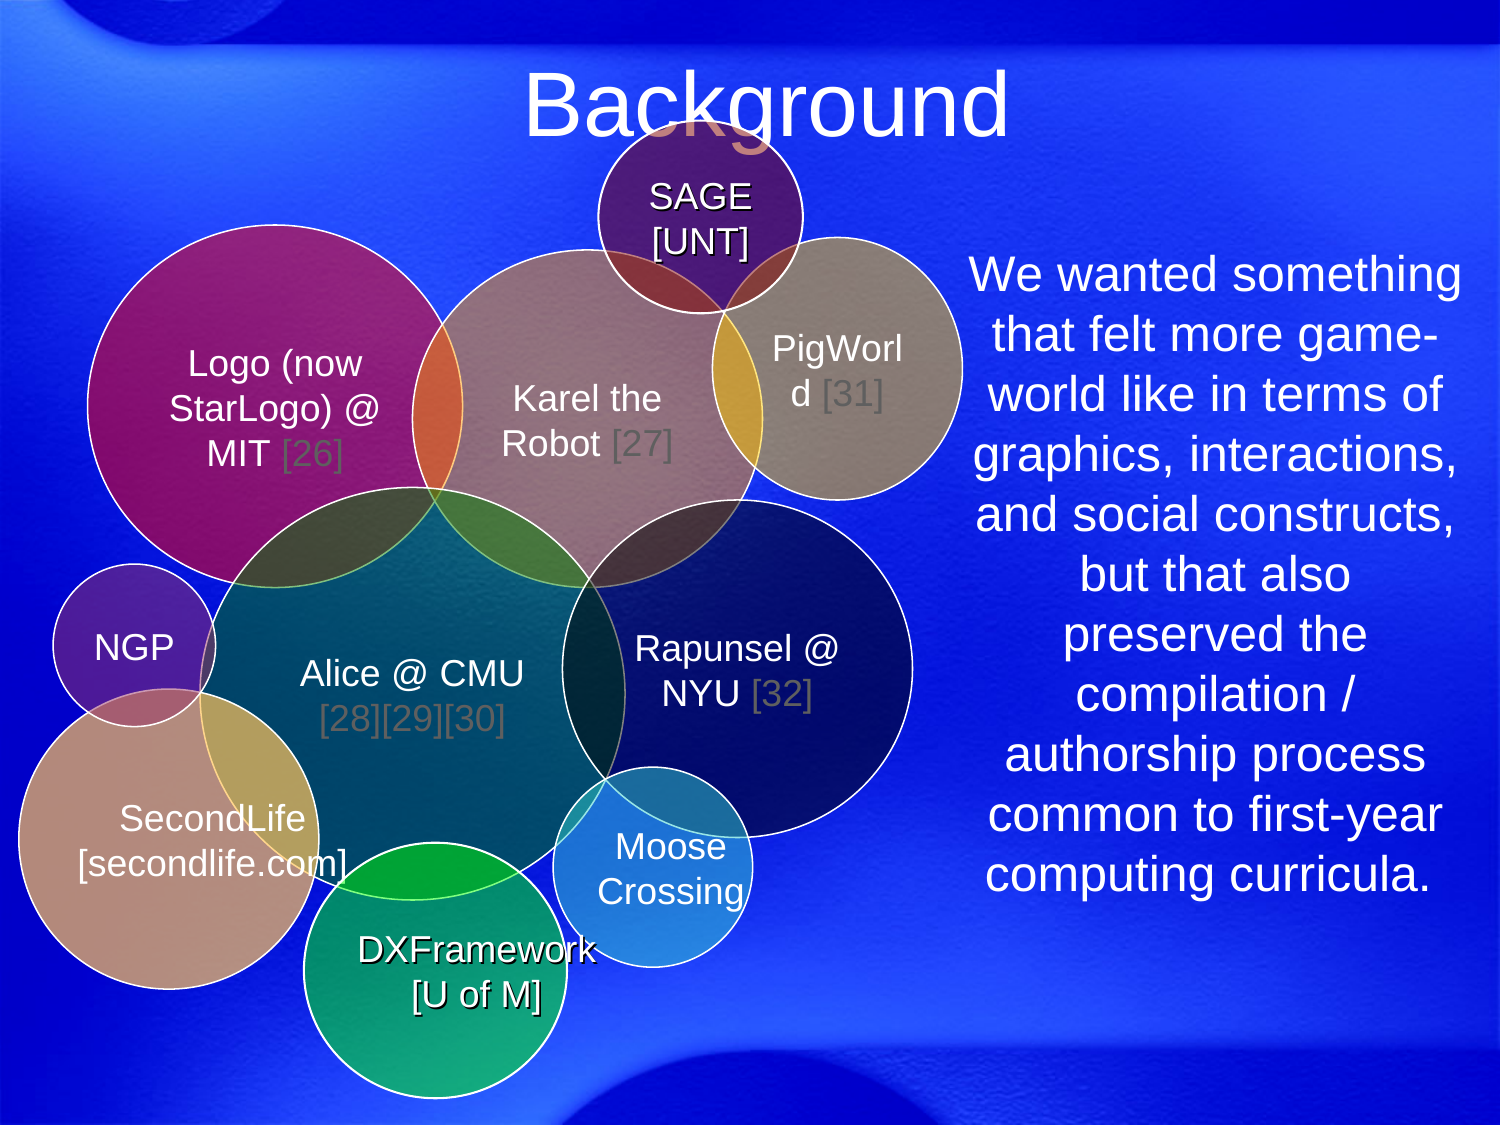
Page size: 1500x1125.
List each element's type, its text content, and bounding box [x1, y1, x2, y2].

text_box Logo (now StarLogo) @ MIT [26] [87, 224, 442, 583]
text_box SAGE [UNT] [598, 120, 803, 314]
text_box DXFramework [U of M] [303, 842, 567, 1099]
text_box Karel the Robot [27] [412, 249, 755, 577]
text_box Alice @ CMU [28][29][30] [202, 487, 604, 886]
title Background [62, 37, 1440, 163]
text_box NGP [53, 564, 216, 727]
text_box We wanted something that felt more game-world like in terms of graphics, interactions, and social constructs, but that also preserved the compilation / authorship process common to first-year computing curricula. [946, 346, 1485, 797]
text_box SecondLife [secondlife.com] [18, 692, 319, 990]
text_box Rapunsel @ NYU [32] [562, 499, 913, 838]
text_box Moose Crossing [553, 767, 753, 968]
picture [0, 0, 1500, 1125]
text_box PigWorld [31] [712, 237, 961, 501]
